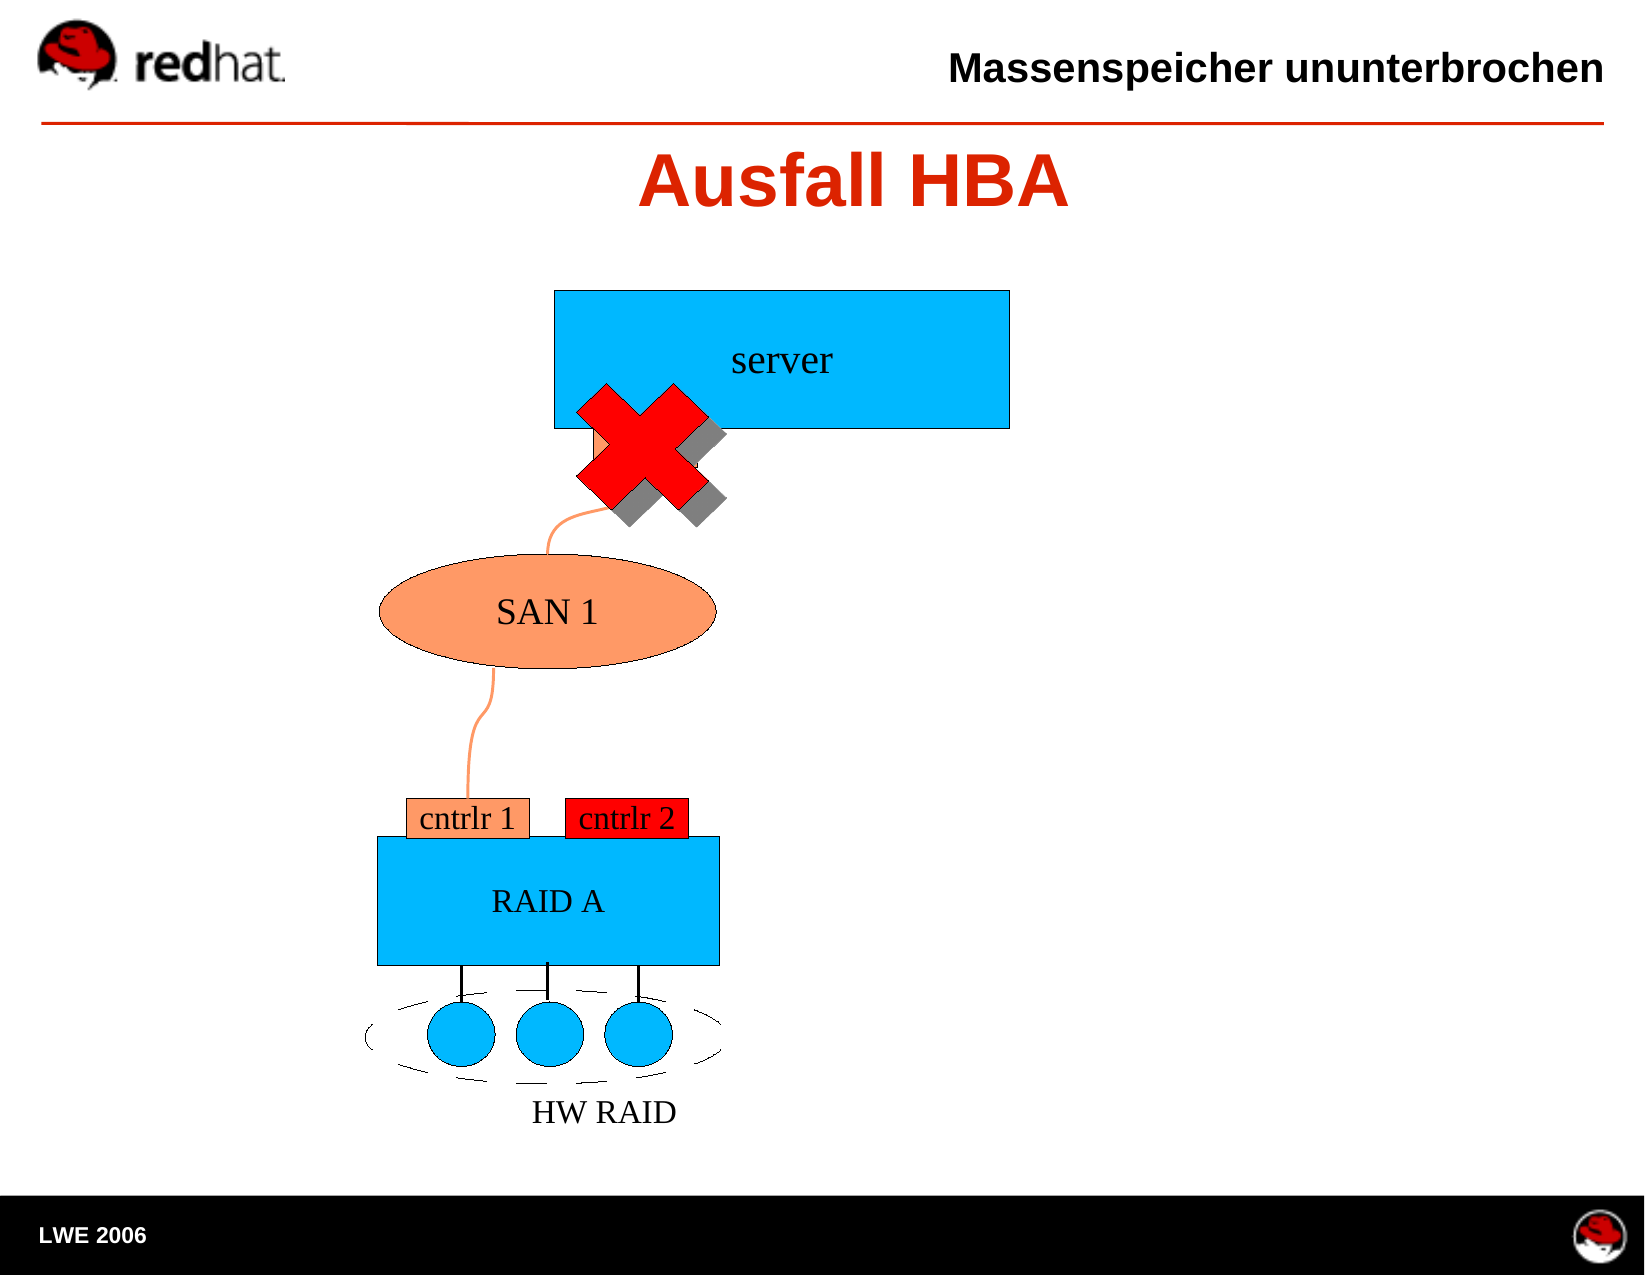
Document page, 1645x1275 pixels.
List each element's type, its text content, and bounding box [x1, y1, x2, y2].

text_box [427, 1002, 496, 1067]
text_box [0, 1195, 1645, 1275]
text_box [516, 991, 584, 1067]
picture [36, 17, 285, 102]
text_box HW RAID [531, 1093, 678, 1140]
text_box hba 1 [593, 429, 608, 459]
text_box LWE 2006 [38, 1222, 382, 1252]
text_box [576, 383, 727, 527]
text_box cntrlr 1 [406, 798, 530, 839]
text_box cntrlr 2 [565, 798, 689, 839]
text_box Massenspeicher ununterbrochen [959, 44, 1605, 97]
text_box SAN 1 [379, 554, 717, 669]
text_box Ausfall HBA [637, 138, 1251, 245]
text_box RAID A [377, 836, 720, 966]
text_box server [554, 290, 1010, 429]
picture [1568, 1206, 1632, 1270]
text_box [604, 1002, 673, 1067]
